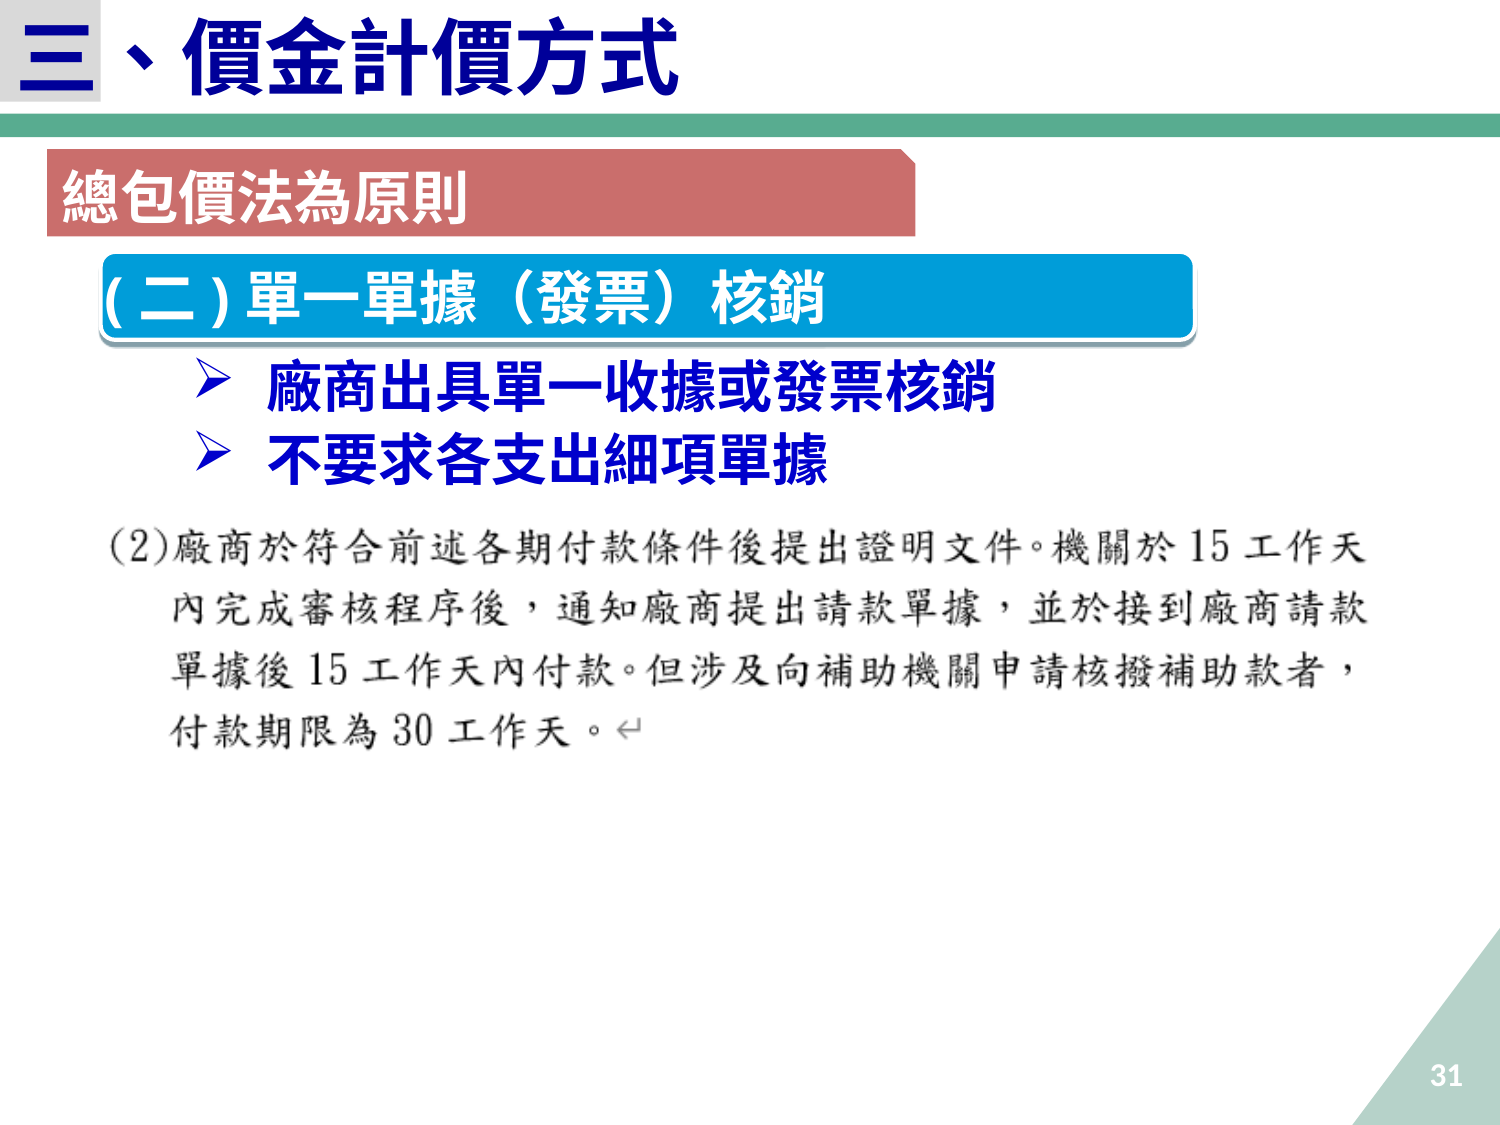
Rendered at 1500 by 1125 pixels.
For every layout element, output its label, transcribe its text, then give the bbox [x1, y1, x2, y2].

text_box 總包價法為原則 [47, 149, 916, 237]
picture [94, 521, 1371, 766]
text_box [0, 113, 1500, 138]
text_box 三、價金計價方式 [0, 0, 1465, 113]
text_box [1352, 927, 1500, 1125]
slide_number <編號> [1128, 1042, 1478, 1103]
text_box 廠商出具單一收據或發票核銷 不要求各支出細項單據 [0, 265, 1376, 718]
text_box (二)單一單據（發票）核銷 [100, 251, 1195, 340]
